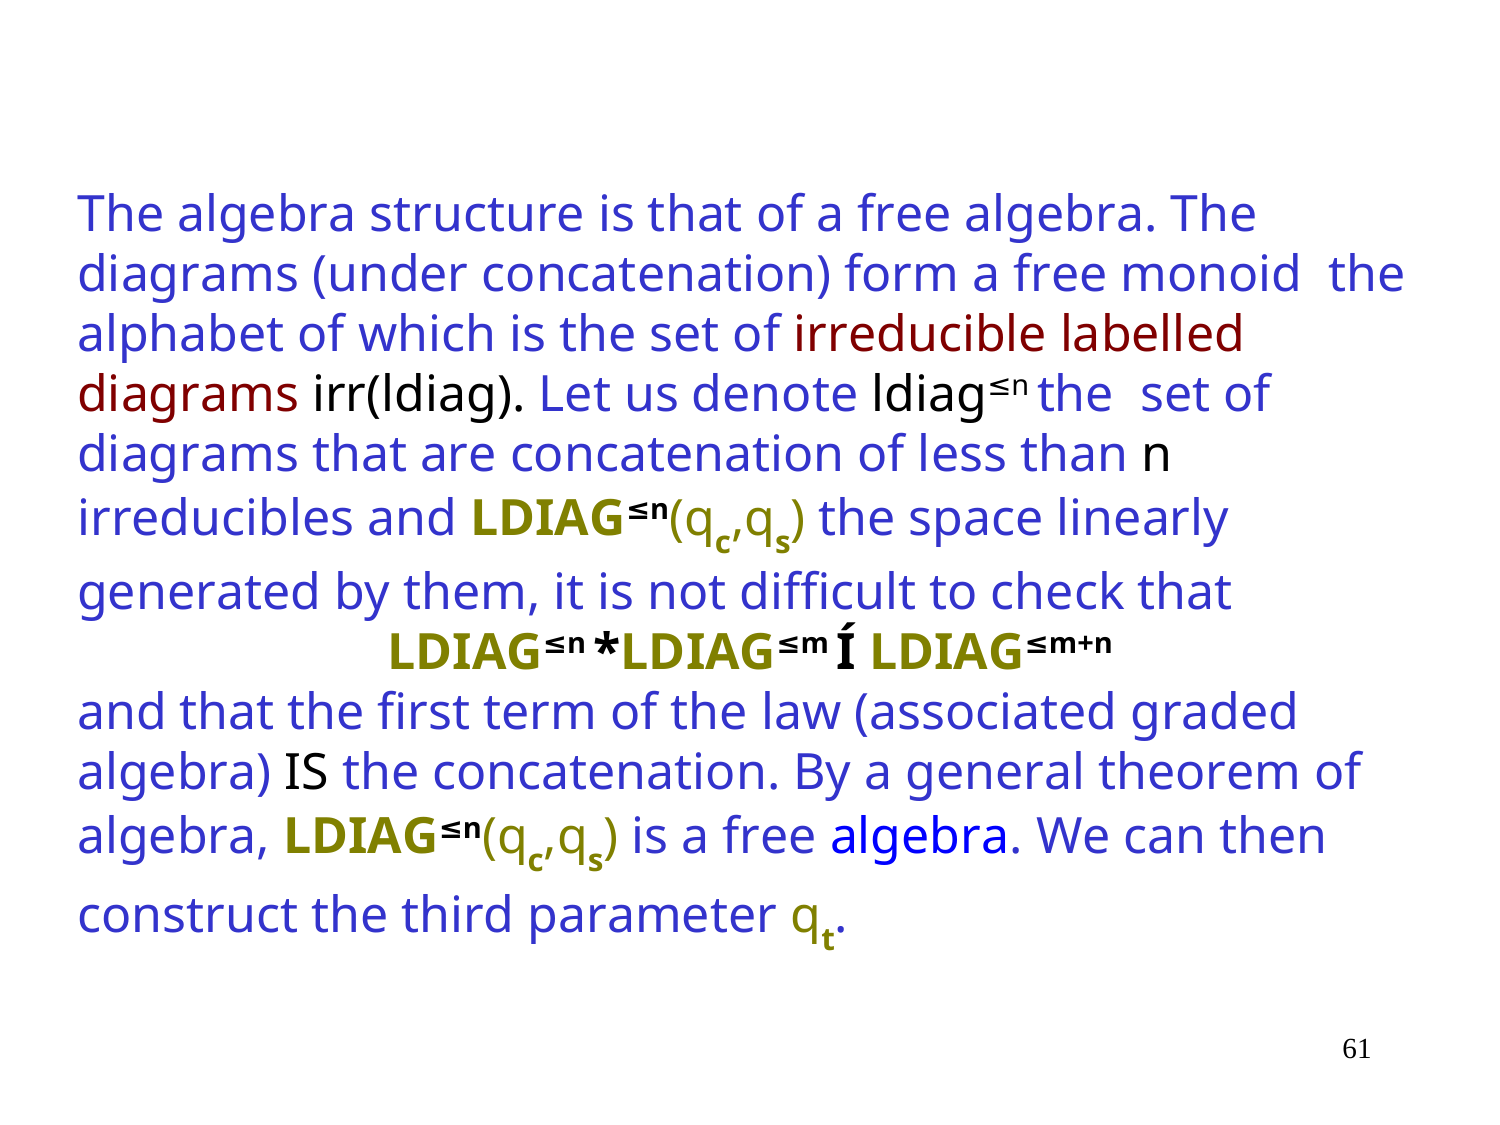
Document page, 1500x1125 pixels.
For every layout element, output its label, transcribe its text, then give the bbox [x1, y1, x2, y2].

text_box The algebra structure is that of a free algebra. The diagrams (under concatenation) form a free monoid the alphabet of which is the set of irreducible labelled diagrams irr(ldiag). Let us denote ldiag≤n the set of diagrams that are concatenation of less than n irreducibles and LDIAG≤n(qc,qs)‏ the space linearly generated by them, it is not difficult to check that LDIAG≤n *LDIAG≤m Í LDIAG≤m+n and that the first term of the law (associated graded algebra) IS the concatenation. By a general theorem of algebra, LDIAG≤n(qc,qs) is a free algebra. We can then construct the third parameter qt. [62, 173, 1438, 965]
